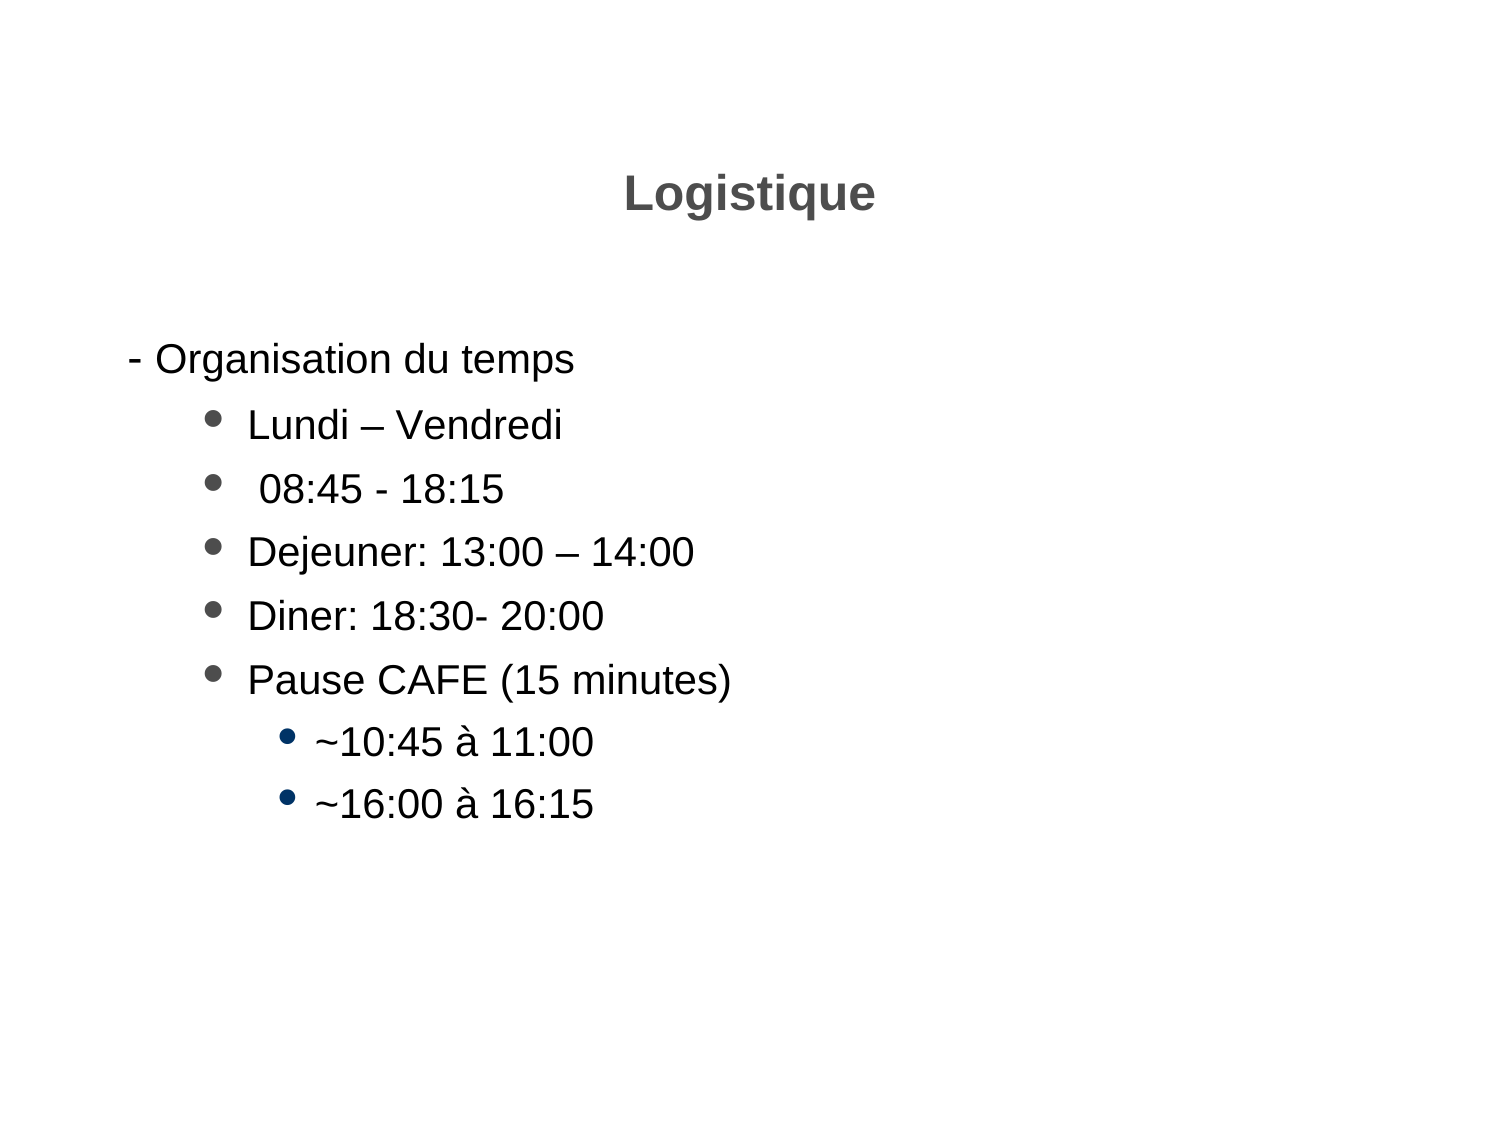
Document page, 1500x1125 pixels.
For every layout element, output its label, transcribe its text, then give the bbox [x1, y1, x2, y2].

title Logistique [112, 157, 1388, 230]
list - Organisation du temps Lundi – Vendredi 08:45 - 18:15 Dejeuner: 13:00 – 14:00 Diner: 18:30- 20:00 Pause CAFE (15 minutes) ~10:45 à 11:00 ~16:00 à 16:15 [112, 324, 1388, 845]
